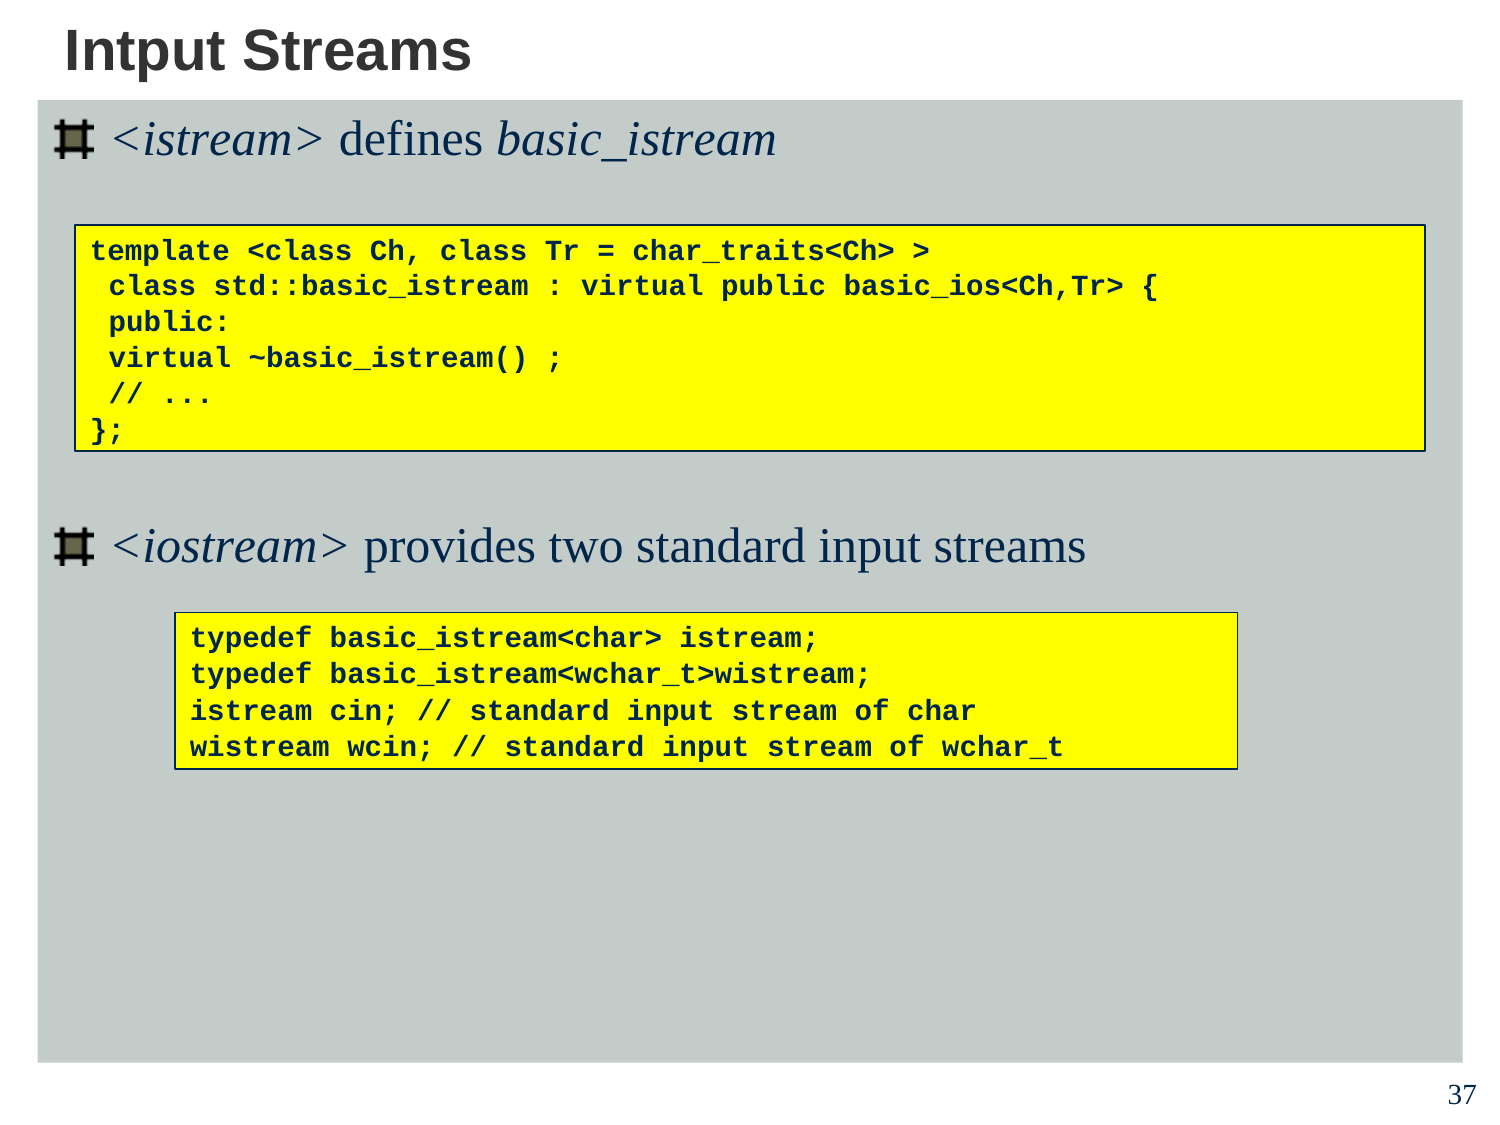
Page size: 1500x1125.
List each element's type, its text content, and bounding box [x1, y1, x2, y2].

text_box typedef basic_istream<char> istream; typedef basic_istream<wchar_t>wistream; istream cin; // standard input stream of char wistream wcin; // standard input stream of wchar_t [174, 612, 1238, 770]
title Intput Streams [50, 0, 1450, 91]
list <istream> defines basic_istream <iostream> provides two standard input streams [37, 99, 1463, 1063]
text_box template <class Ch, class Tr = char_traits<Ch> > class std::basic_istream : virtual public basic_ios<Ch,Tr> { public: virtual ~basic_istream() ; // ... }; [75, 224, 1426, 482]
